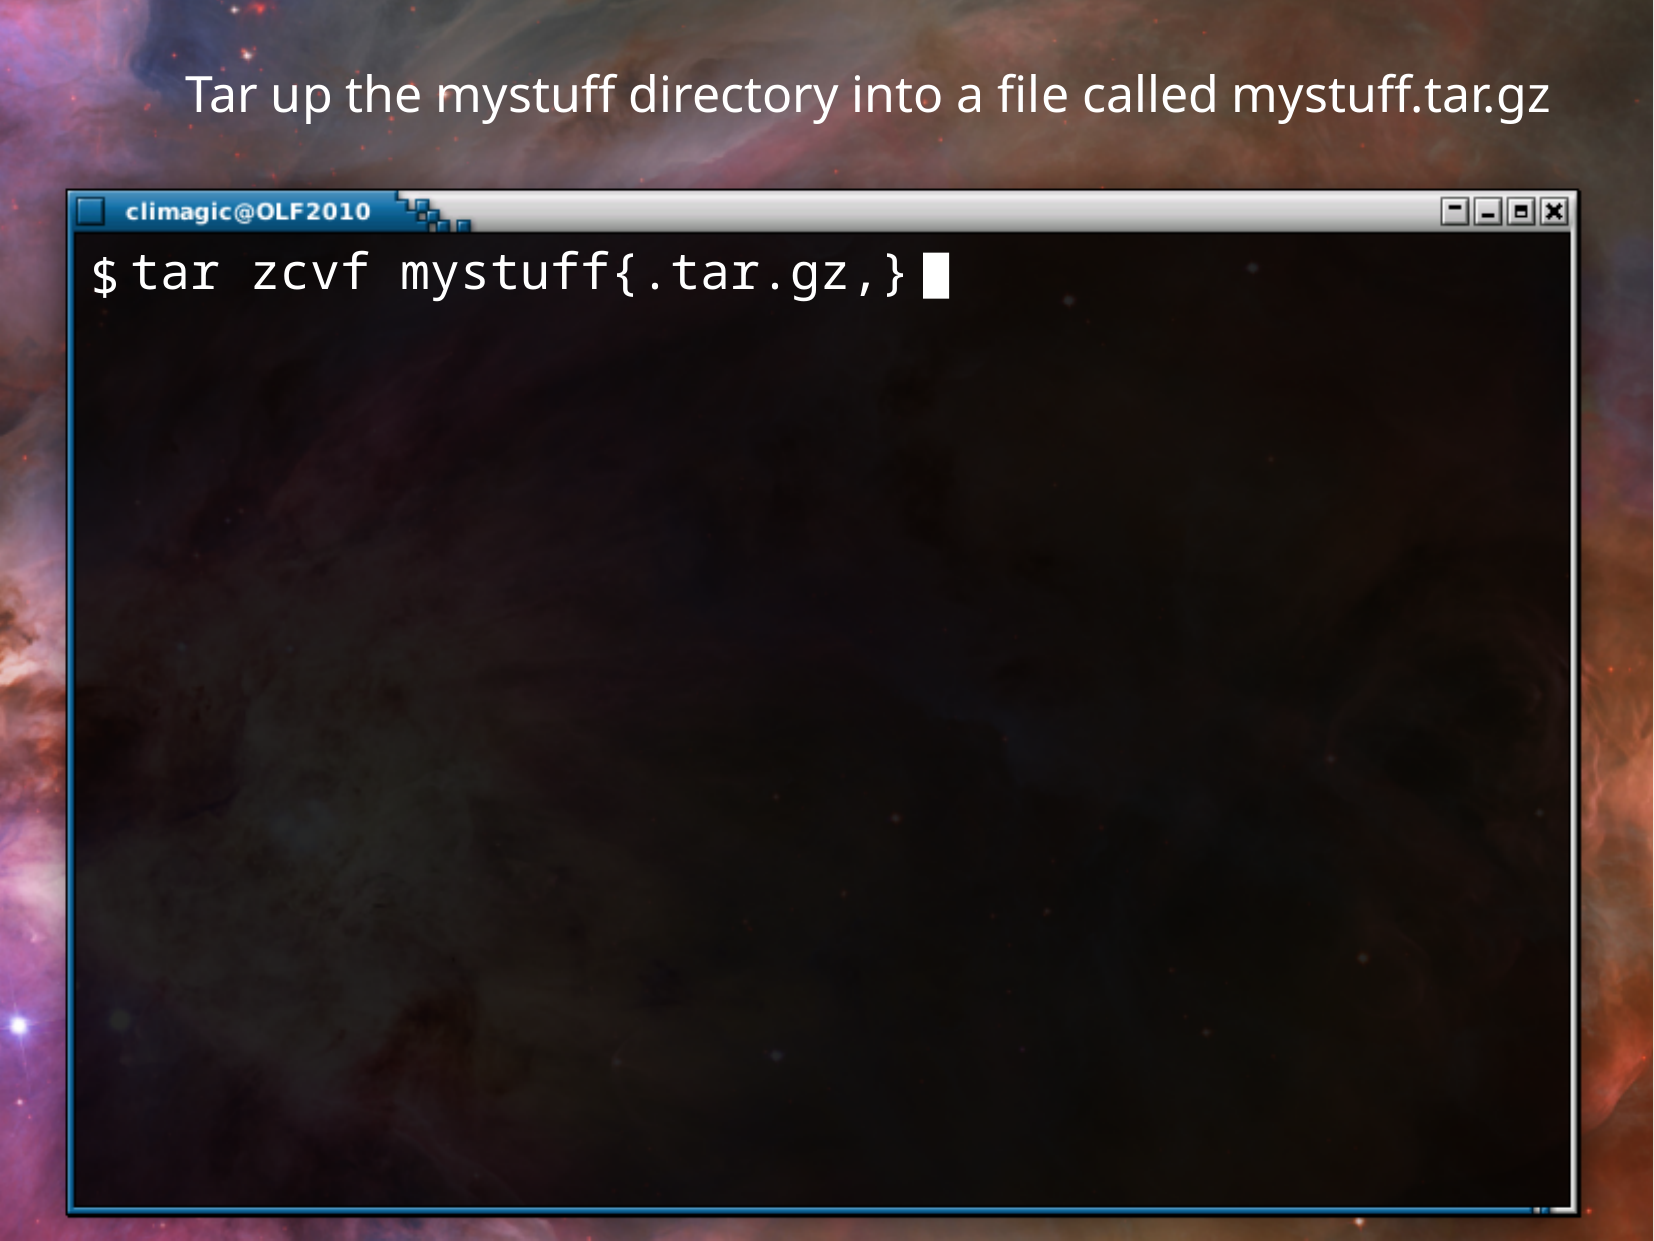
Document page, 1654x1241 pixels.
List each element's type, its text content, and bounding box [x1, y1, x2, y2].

text_box Tar up the mystuff directory into a file called mystuff.tar.gz [170, 52, 1483, 132]
text_box $ [76, 234, 136, 308]
subtitle tar zcvf mystuff{.tar.gz,} [136, 241, 1053, 300]
text_box [923, 252, 950, 299]
picture [0, 0, 1654, 1241]
